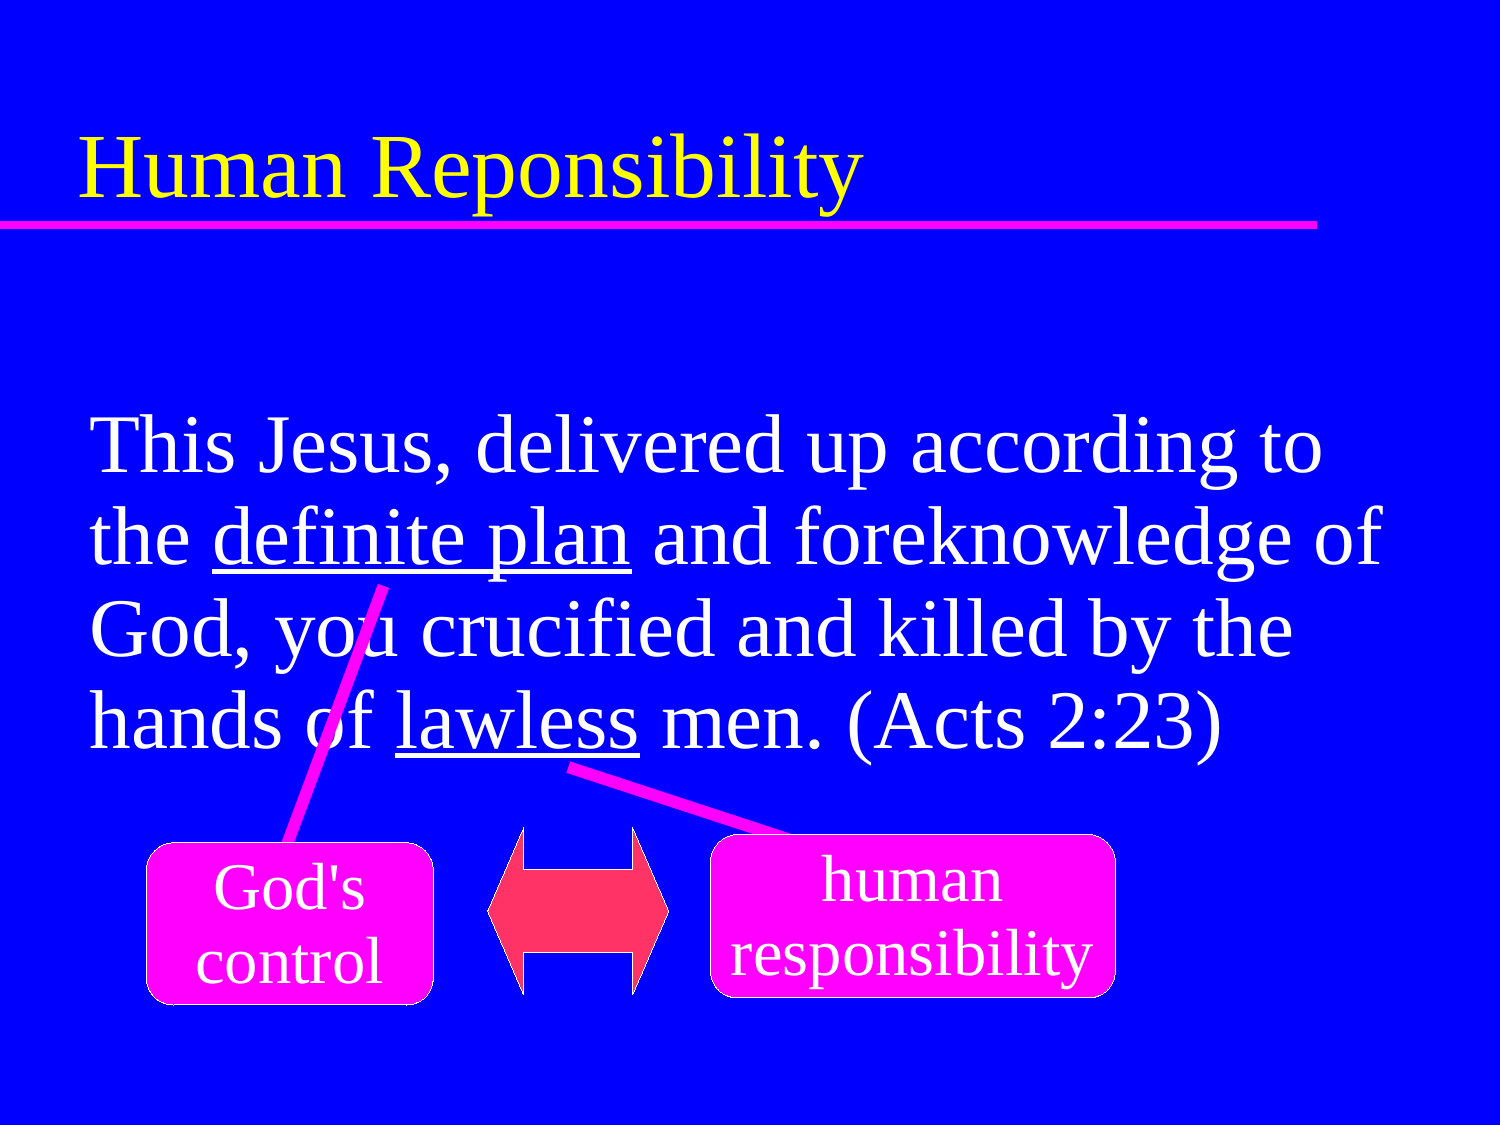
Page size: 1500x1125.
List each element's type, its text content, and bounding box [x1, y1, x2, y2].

title Human Reponsibility [62, 28, 1338, 225]
text_box [487, 827, 669, 995]
text_box This Jesus, delivered up according to the definite plan and foreknowledge of God, you crucified and killed by the hands of lawless men. (Acts 2:23) [74, 390, 1400, 775]
text_box human responsibility [710, 834, 1116, 998]
text_box God's control [146, 842, 434, 1006]
